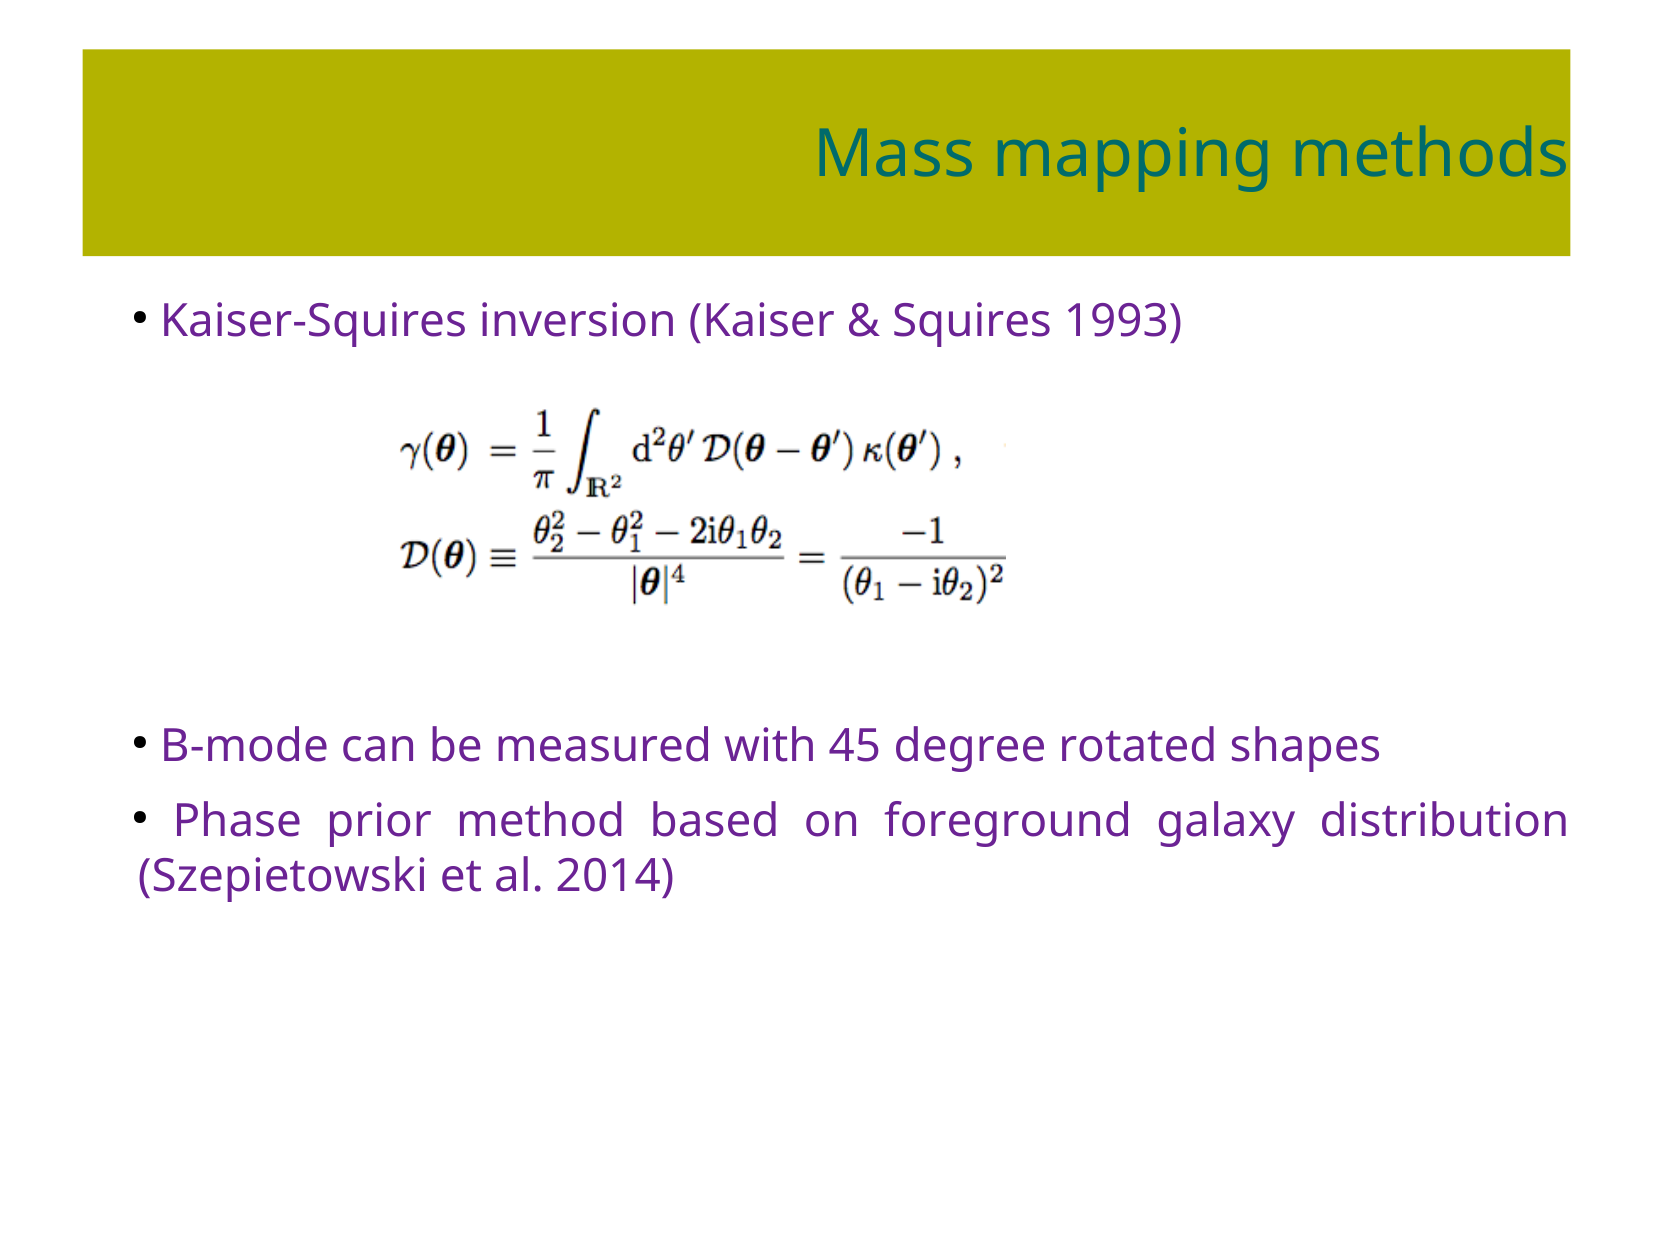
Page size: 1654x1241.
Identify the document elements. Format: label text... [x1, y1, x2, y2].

list Kaiser-Squires inversion (Kaiser & Squires 1993) B-mode can be measured with 45 degree rotated shapes Phase prior method based on foreground galaxy distribution (Szepietowski et al. 2014) [82, 290, 1571, 1109]
title Mass mapping methods [82, 49, 1571, 257]
picture [377, 385, 1006, 646]
